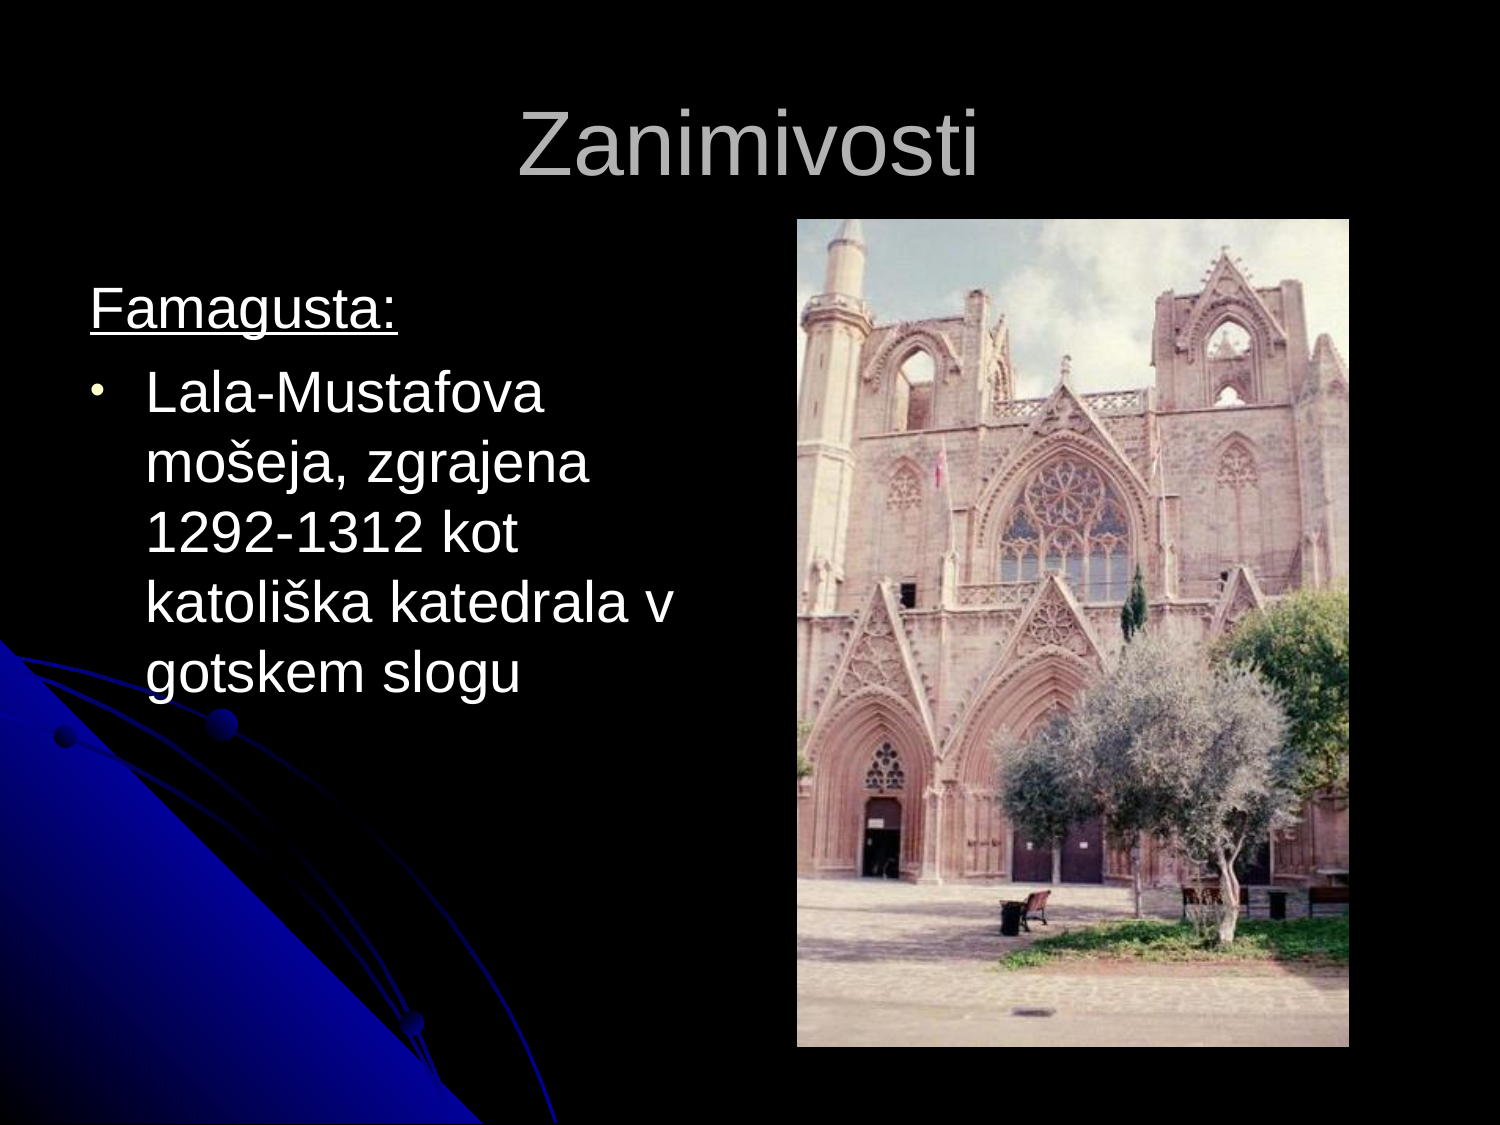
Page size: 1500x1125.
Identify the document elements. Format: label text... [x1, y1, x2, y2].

title Zanimivosti [75, 37, 1425, 241]
list Famagusta: Lala-Mustafova mošeja, zgrajena 1292-1312 kot katoliška katedrala v gotskem slogu [75, 262, 738, 916]
picture [797, 219, 1349, 1047]
